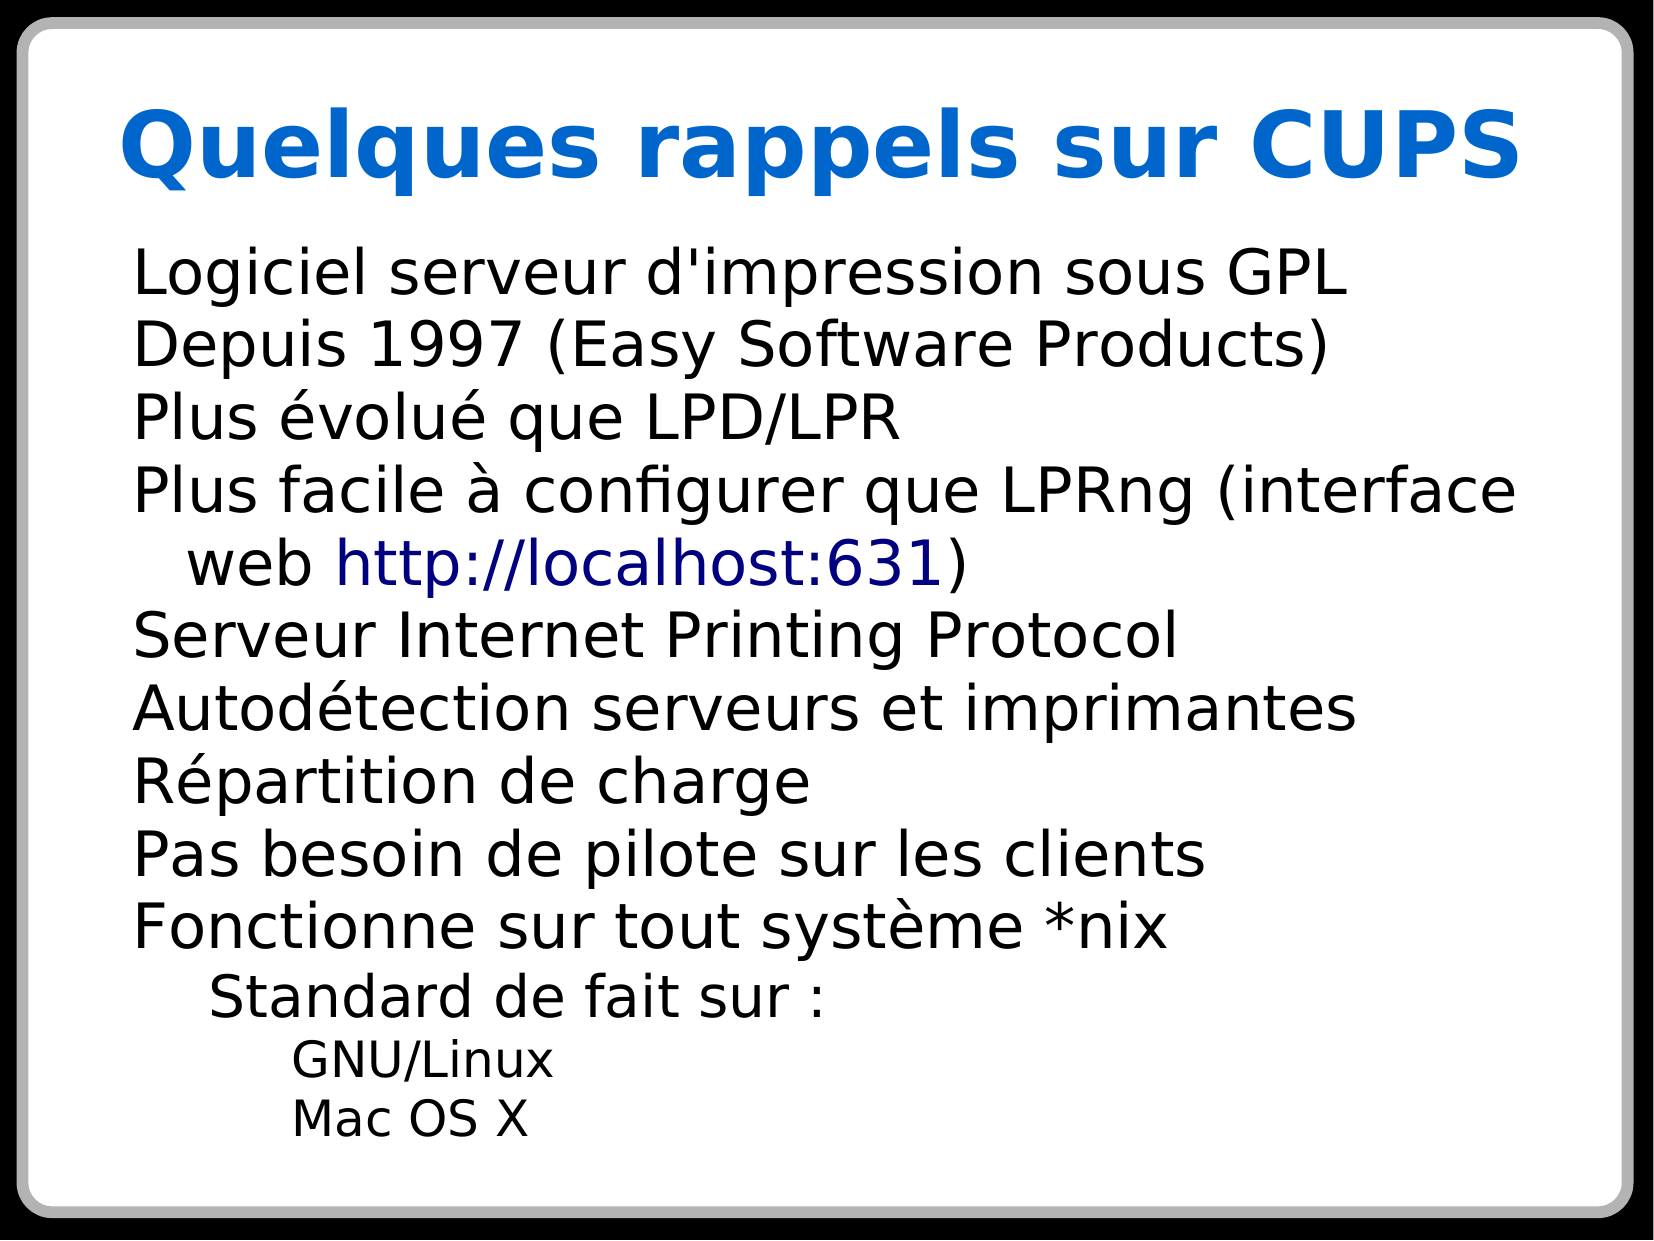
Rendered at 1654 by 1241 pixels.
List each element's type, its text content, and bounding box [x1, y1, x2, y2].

list Logiciel serveur d'impression sous GPL Depuis 1997 (Easy Software Products) Plus évolué que LPD/LPR Plus facile à configurer que LPRng (interface web http://localhost:631) Serveur Internet Printing Protocol Autodétection serveurs et imprimantes Répartition de charge Pas besoin de pilote sur les clients Fonctionne sur tout système *nix Standard de fait sur : GNU/Linux Mac OS X [114, 236, 1536, 1149]
title Quelques rappels sur CUPS [67, 91, 1577, 199]
